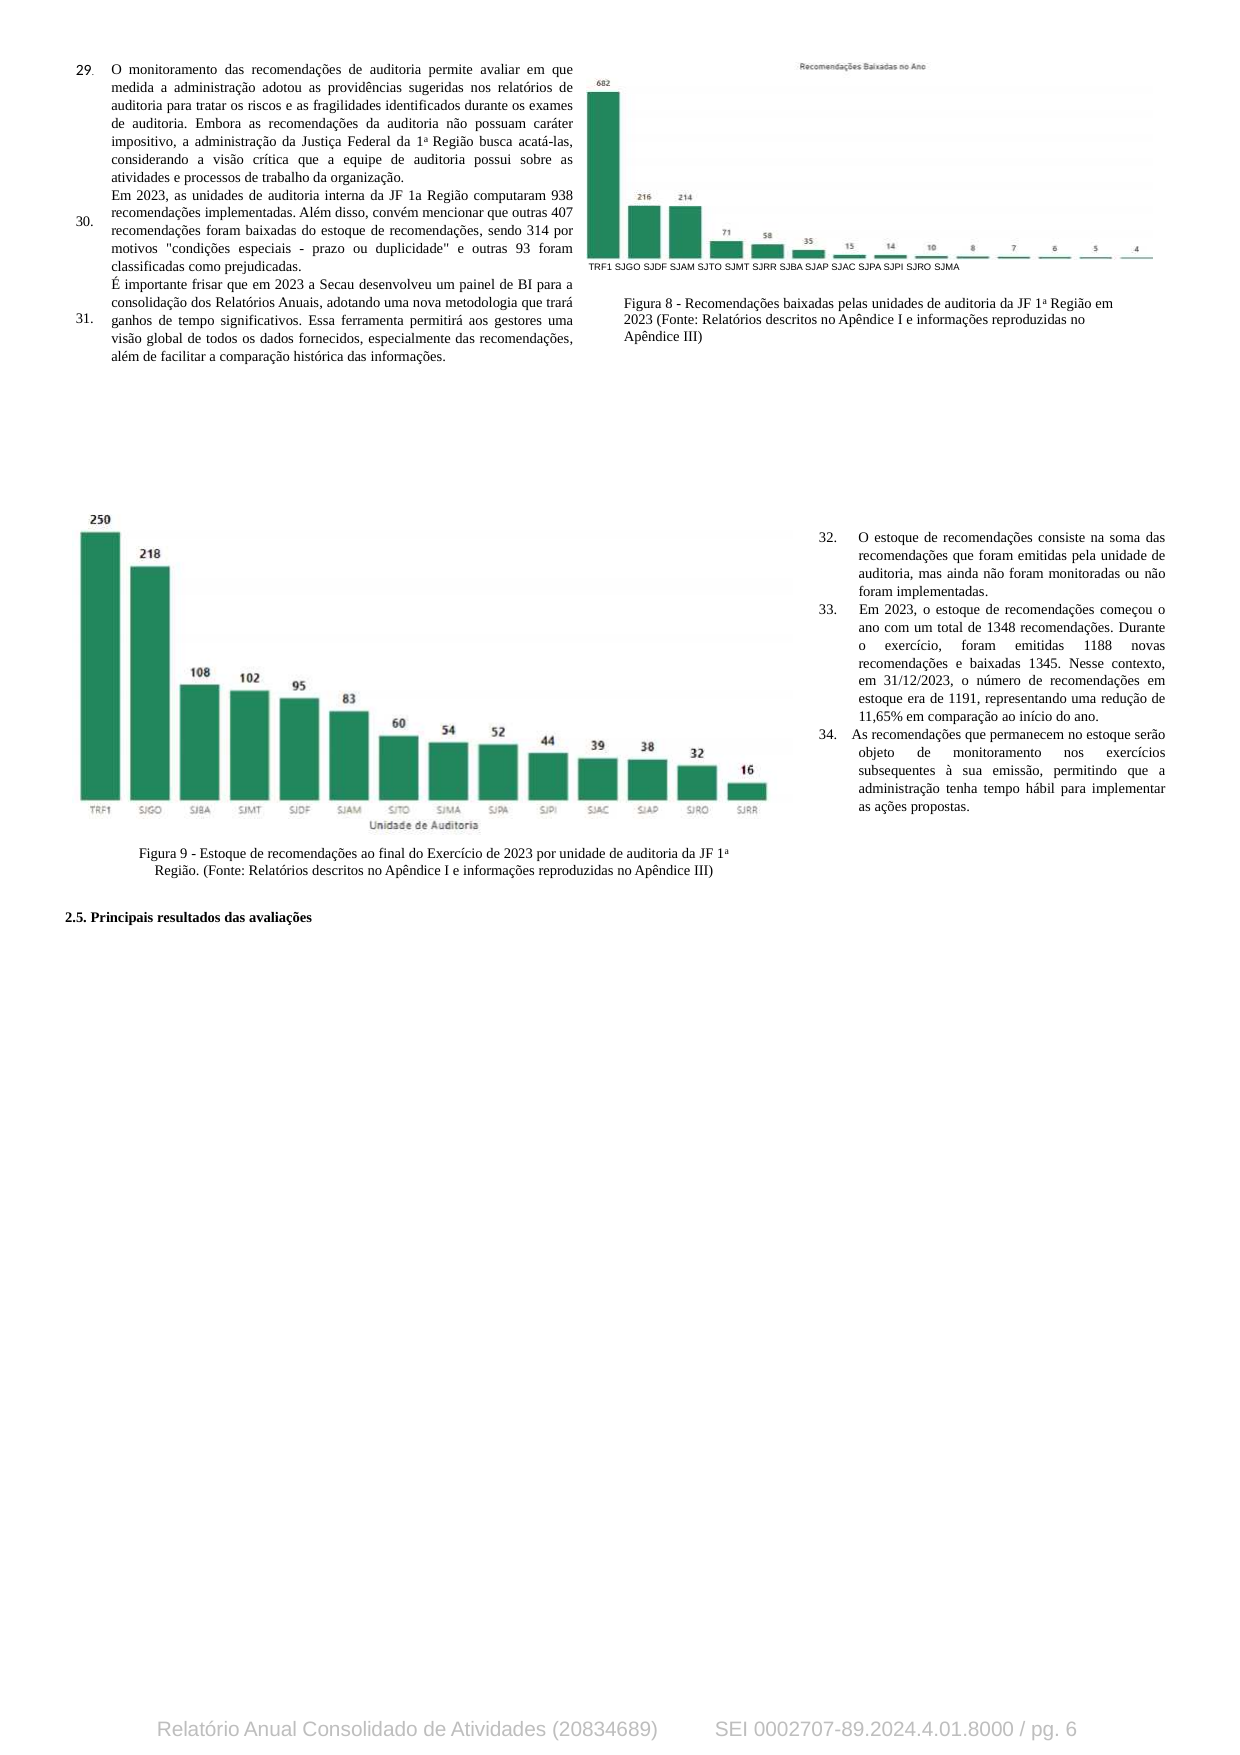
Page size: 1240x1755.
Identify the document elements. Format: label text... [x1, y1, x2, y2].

text_box 31. [76, 309, 99, 325]
text_box 2.5. Principais resultados das avaliações [65, 908, 335, 927]
text_box O monitoramento das recomendações de auditoria permite avaliar em que medida a administração adotou as providências sugeridas nos relatórios de auditoria para tratar os riscos e as fragilidades identificados durante os exames de auditoria. Embora as recomendações da auditoria não possuam caráter impositivo, a administração da Justiça Federal da 1a Região busca acatá-las, considerando a visão crítica que a equipe de auditoria possui sobre as atividades e processos de trabalho da organização. Em 2023, as unidades de auditoria interna da JF 1a Região computaram 938 recomendações implementadas. Além disso, convém mencionar que outras 407 recomendações foram baixadas do estoque de recomendações, sendo 314 por motivos "condições especiais - prazo ou duplicidade" e outras 93 foram classificadas como prejudicadas. É importante frisar que em 2023 a Secau desenvolveu um painel de BI para a consolidação dos Relatórios Anuais, adotando uma nova metodologia que trará ganhos de tempo significativos. Essa ferramenta permitirá aos gestores uma visão global de todos os dados fornecidos, especialmente das recomendações, além de facilitar a comparação histórica das informações. [111, 60, 573, 418]
text_box 29. [76, 60, 99, 76]
picture [586, 62, 1153, 260]
text_box 30. [76, 212, 99, 228]
text_box Figura 9 - Estoque de recomendações ao final do Exercício de 2023 por unidade de auditoria da JF 1a Região. (Fonte: Relatórios descritos no Apêndice I e informações reproduzidas no Apêndice III) [124, 845, 744, 880]
text_box Figura 8 - Recomendações baixadas pelas unidades de auditoria da JF 1a Região em 2023 (Fonte: Relatórios descritos no Apêndice I e informações reproduzidas no Apêndice III) [588, 295, 1153, 327]
text_box TRF1 SJGO SJDF SJAM SJTO SJMT SJRR SJBA SJAP SJAC SJPA SJPI SJRO SJMA [588, 261, 1153, 271]
text_box Relatório Anual Consolidado de Atividades (20834689) [157, 1715, 666, 1740]
text_box SEI 0002707-89.2024.4.01.8000 / pg. 6 [715, 1716, 1084, 1740]
text_box 32. O estoque de recomendações consiste na soma das recomendações que foram emitidas pela unidade de auditoria, mas ainda não foram monitoradas ou não foram implementadas. 33. Em 2023, o estoque de recomendações começou o ano com um total de 1348 recomendações. Durante o exercício, foram emitidas 1188 novas recomendações e baixadas 1345. Nesse contexto, em 31/12/2023, o número de recomendações em estoque era de 1191, representando uma redução de 11,65% em comparação ao início do ano. 34. As recomendações que permanecem no estoque serão objeto de monitoramento nos exercícios subsequentes à sua emissão, permitindo que a administração tenha tempo hábil para implementar as ações propostas. [819, 528, 1166, 850]
picture [72, 498, 805, 842]
